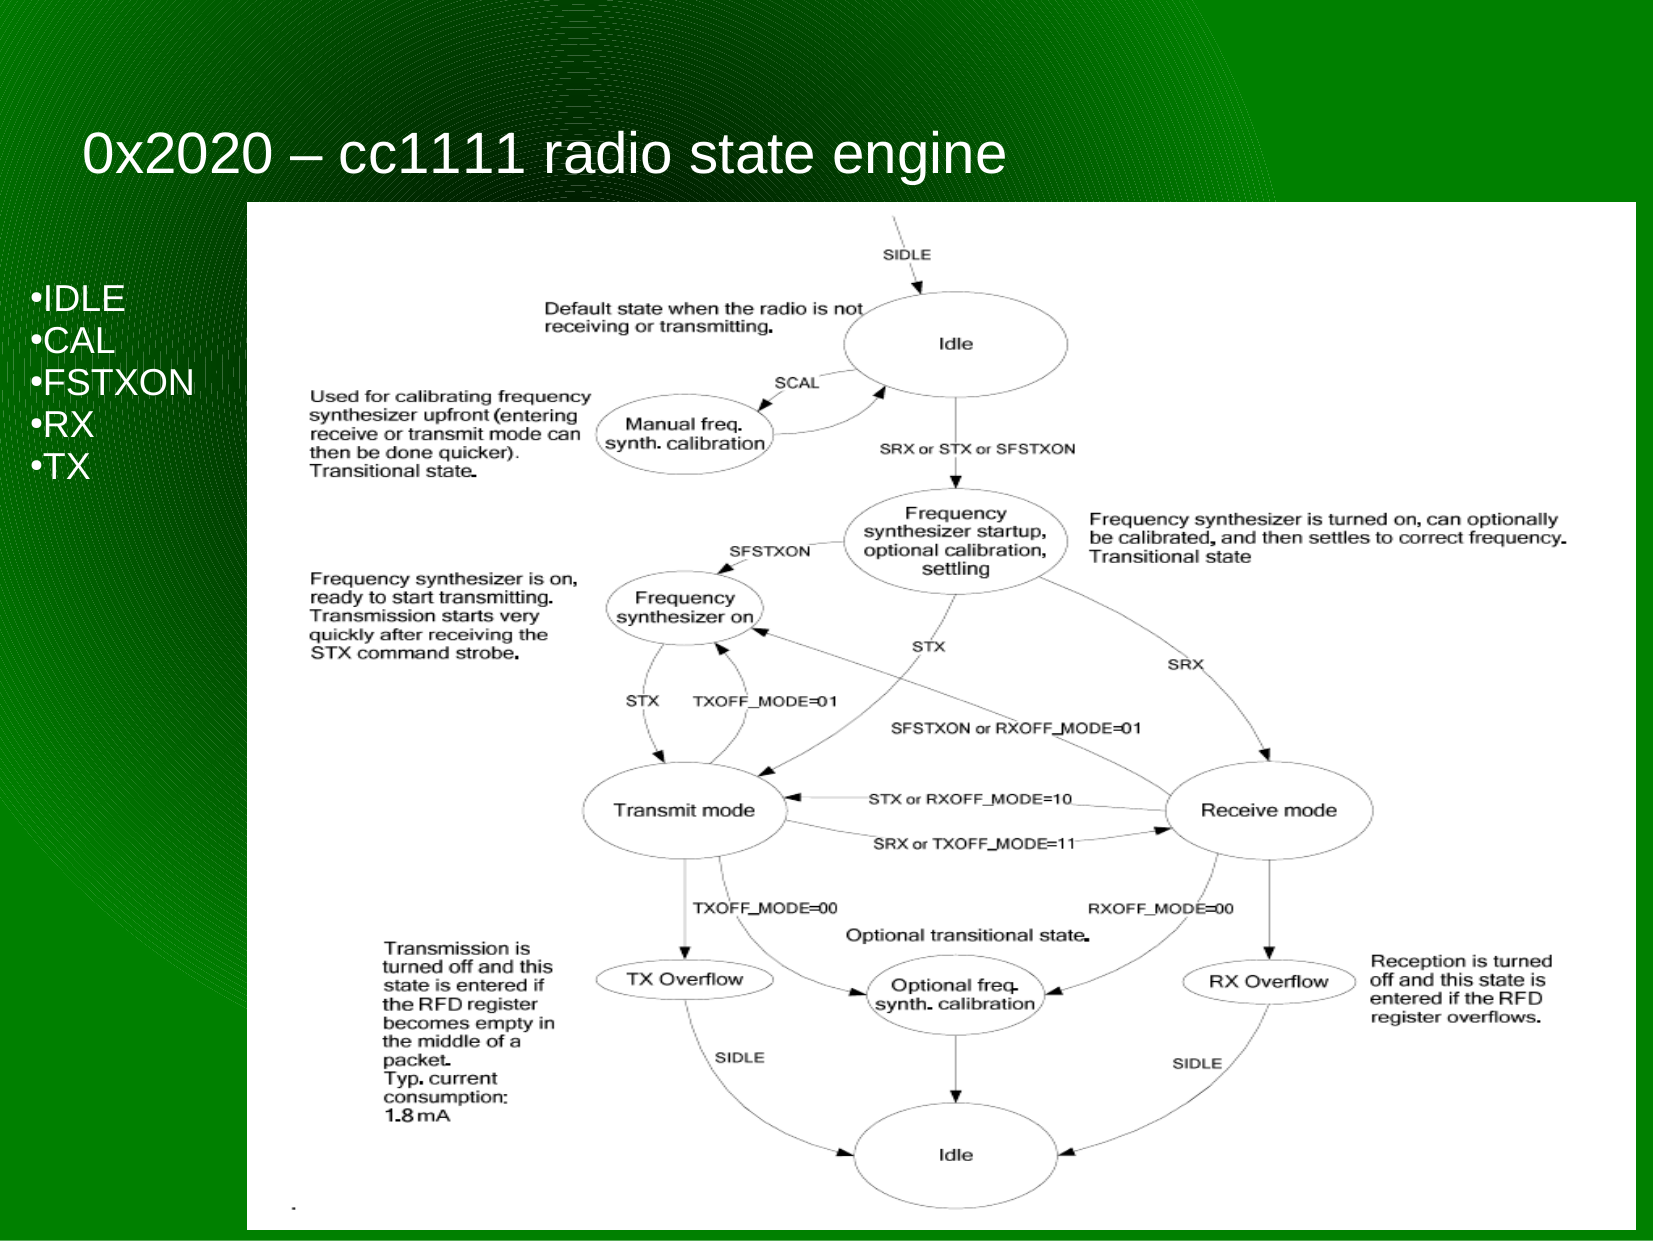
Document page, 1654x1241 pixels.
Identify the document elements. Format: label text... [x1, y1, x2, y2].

picture [247, 202, 1636, 1231]
title 0x2020 – cc1111 radio state engine [82, 49, 1571, 257]
text_box IDLE CAL FSTXON RX TX [15, 270, 248, 537]
